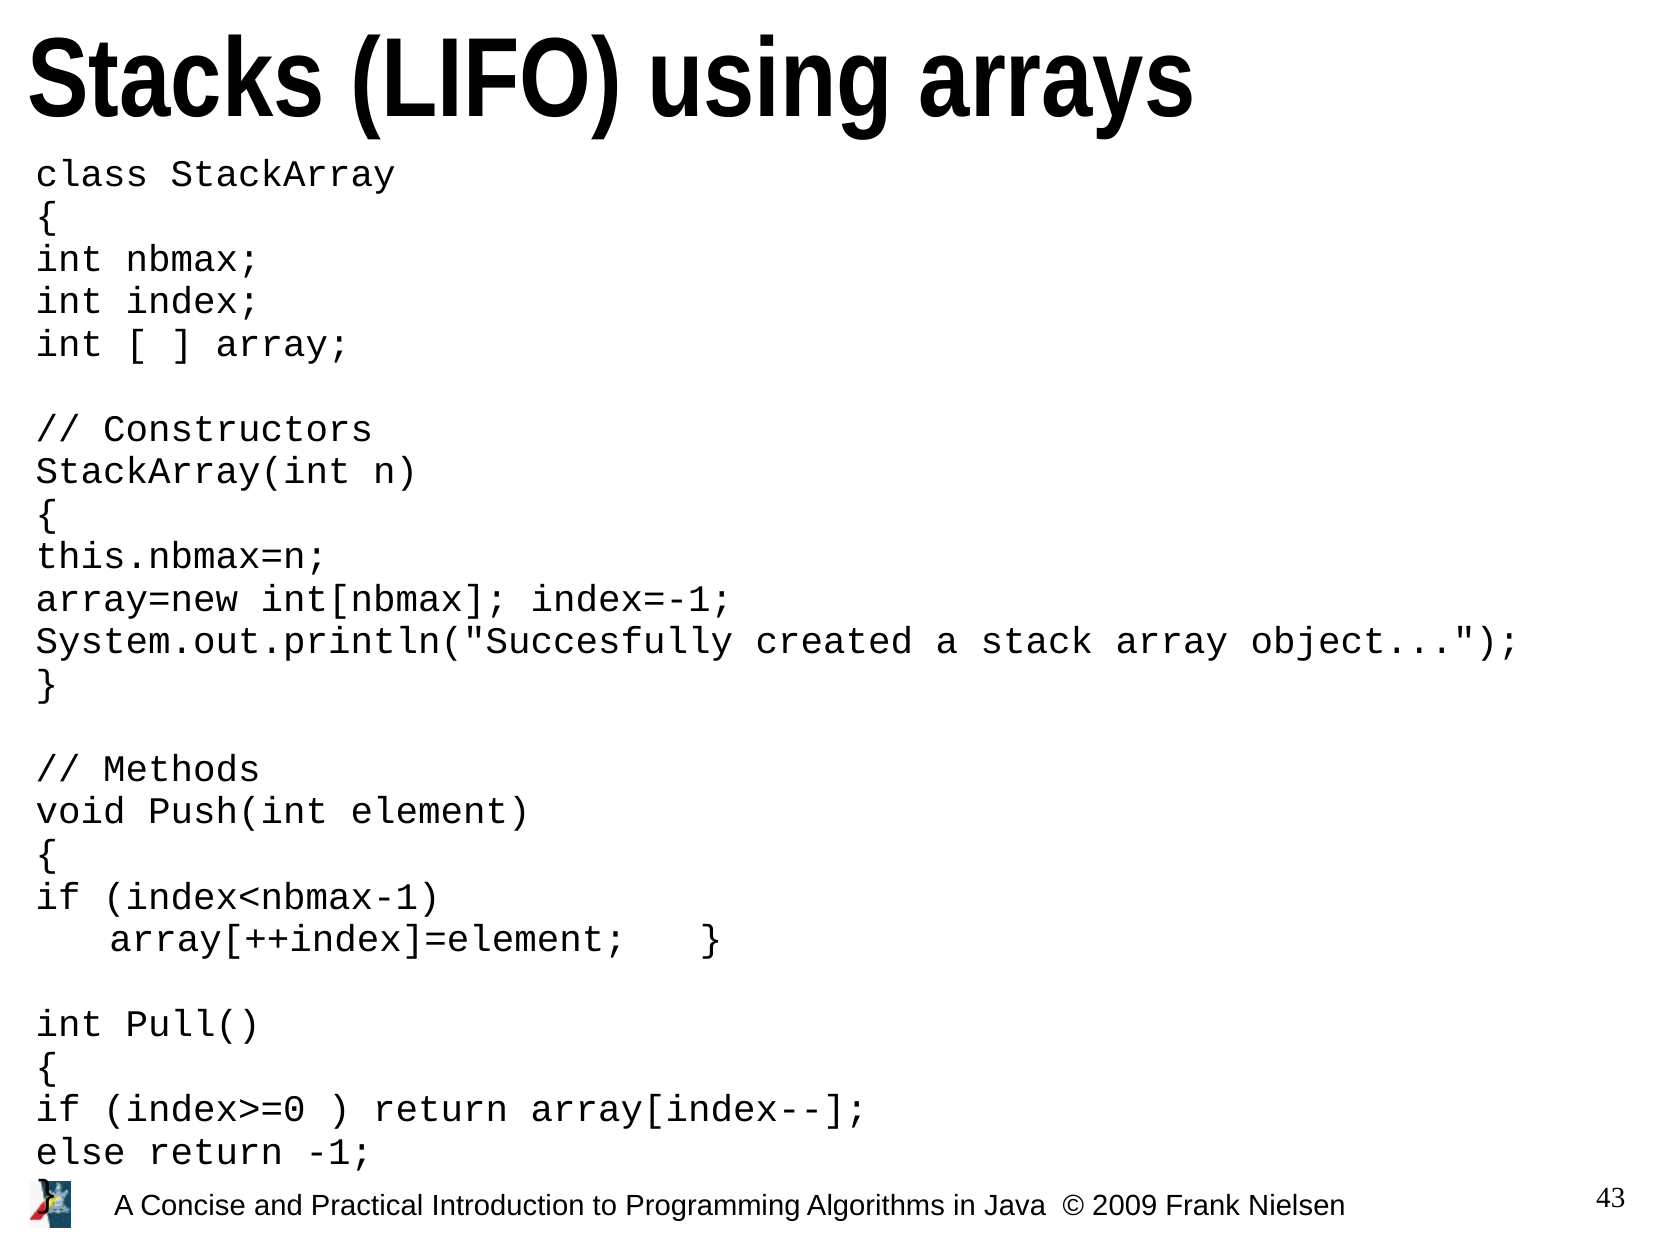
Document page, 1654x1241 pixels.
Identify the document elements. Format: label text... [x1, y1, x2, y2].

text_box class StackArray { int nbmax; int index; int [ ] array; // Constructors StackArray(int n) { this.nbmax=n; array=new int[nbmax]; index=-1; System.out.println("Succesfully created a stack array object..."); } // Methods void Push(int element) { if (index<nbmax-1) array[++index]=element; } int Pull() { if (index>=0 ) return array[index--]; else return -1; } } [20, 147, 1536, 1238]
text_box Stacks (LIFO) using arrays [12, 4, 1211, 148]
